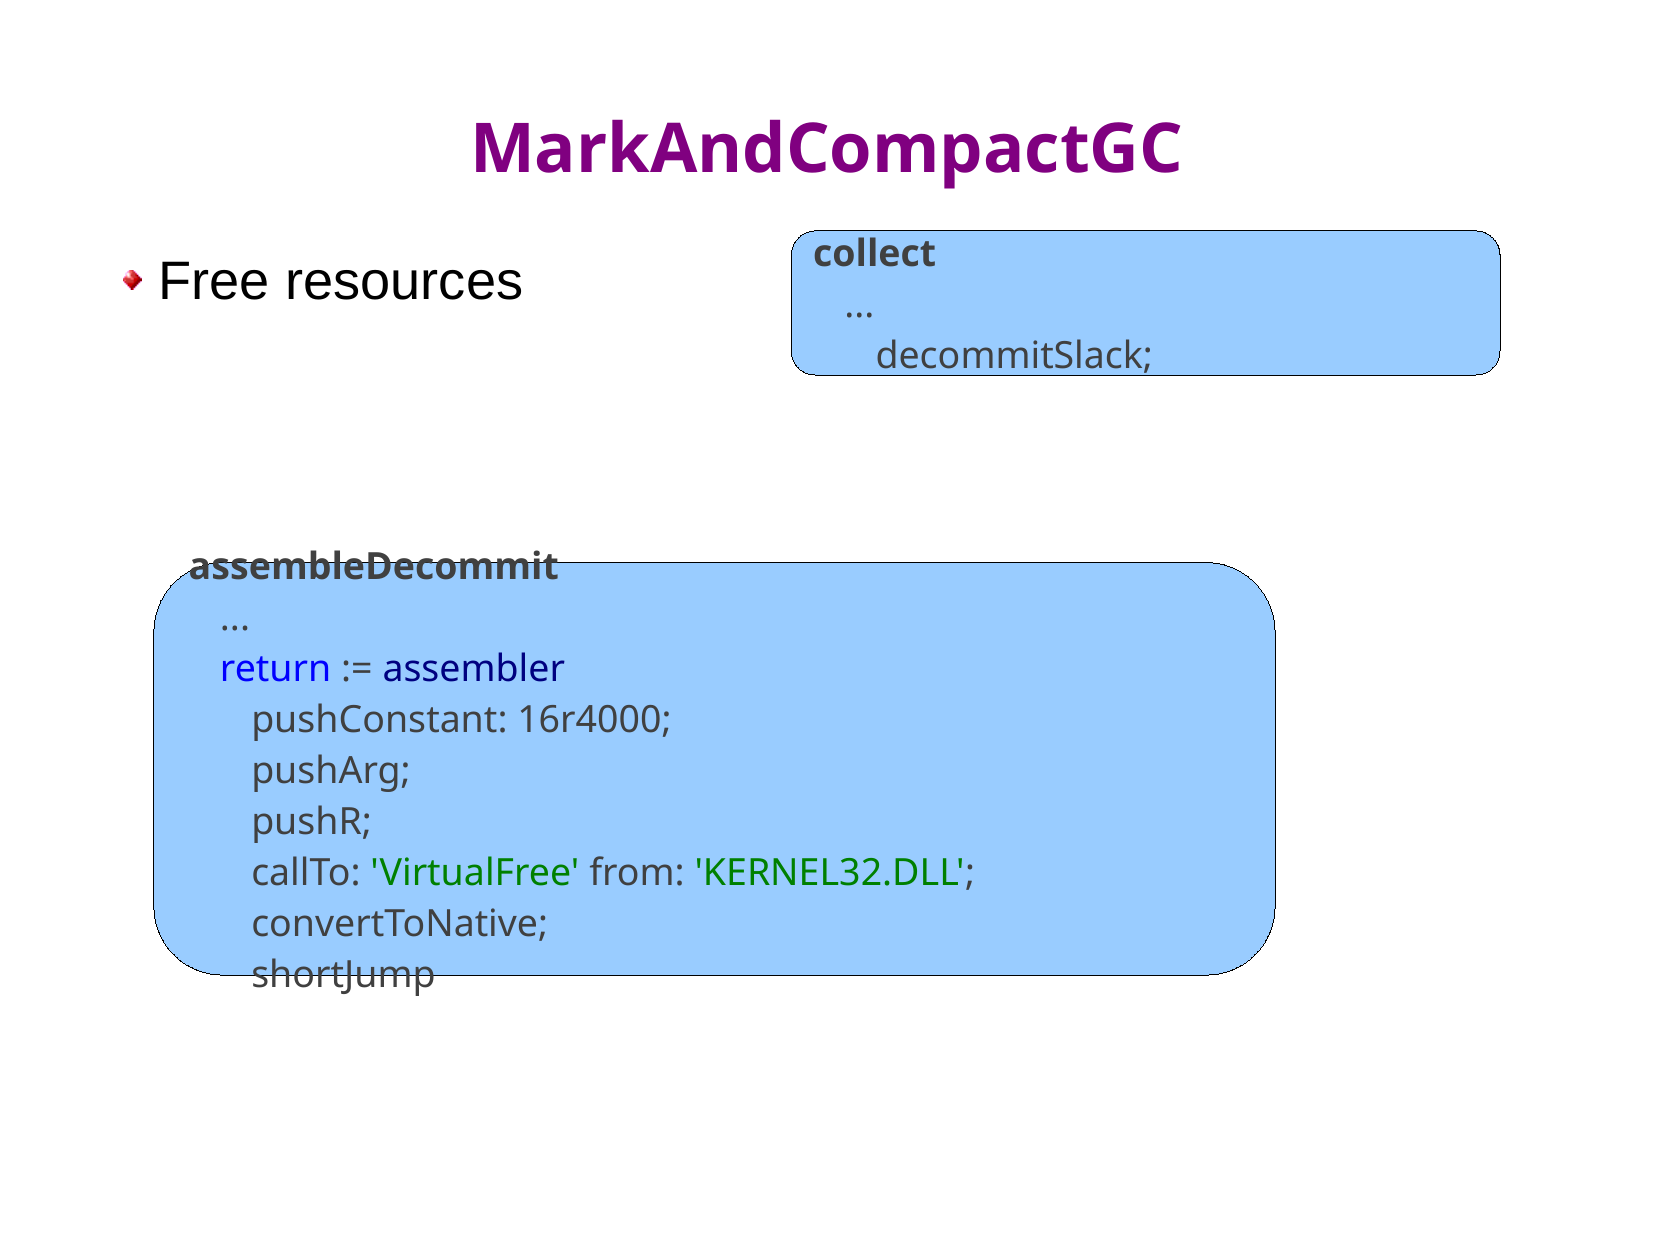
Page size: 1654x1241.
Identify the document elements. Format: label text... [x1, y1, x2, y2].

text_box Free resources [37, 242, 938, 426]
text_box MarkAndCompactGC [143, 91, 1511, 209]
text_box assembleDecommit ... return := assembler pushConstant: 16r4000; pushArg; pushR; callTo: 'VirtualFree' from: 'KERNEL32.DLL'; convertToNative; shortJump [153, 562, 1276, 976]
text_box collect ... decommitSlack; [795, 230, 1501, 376]
